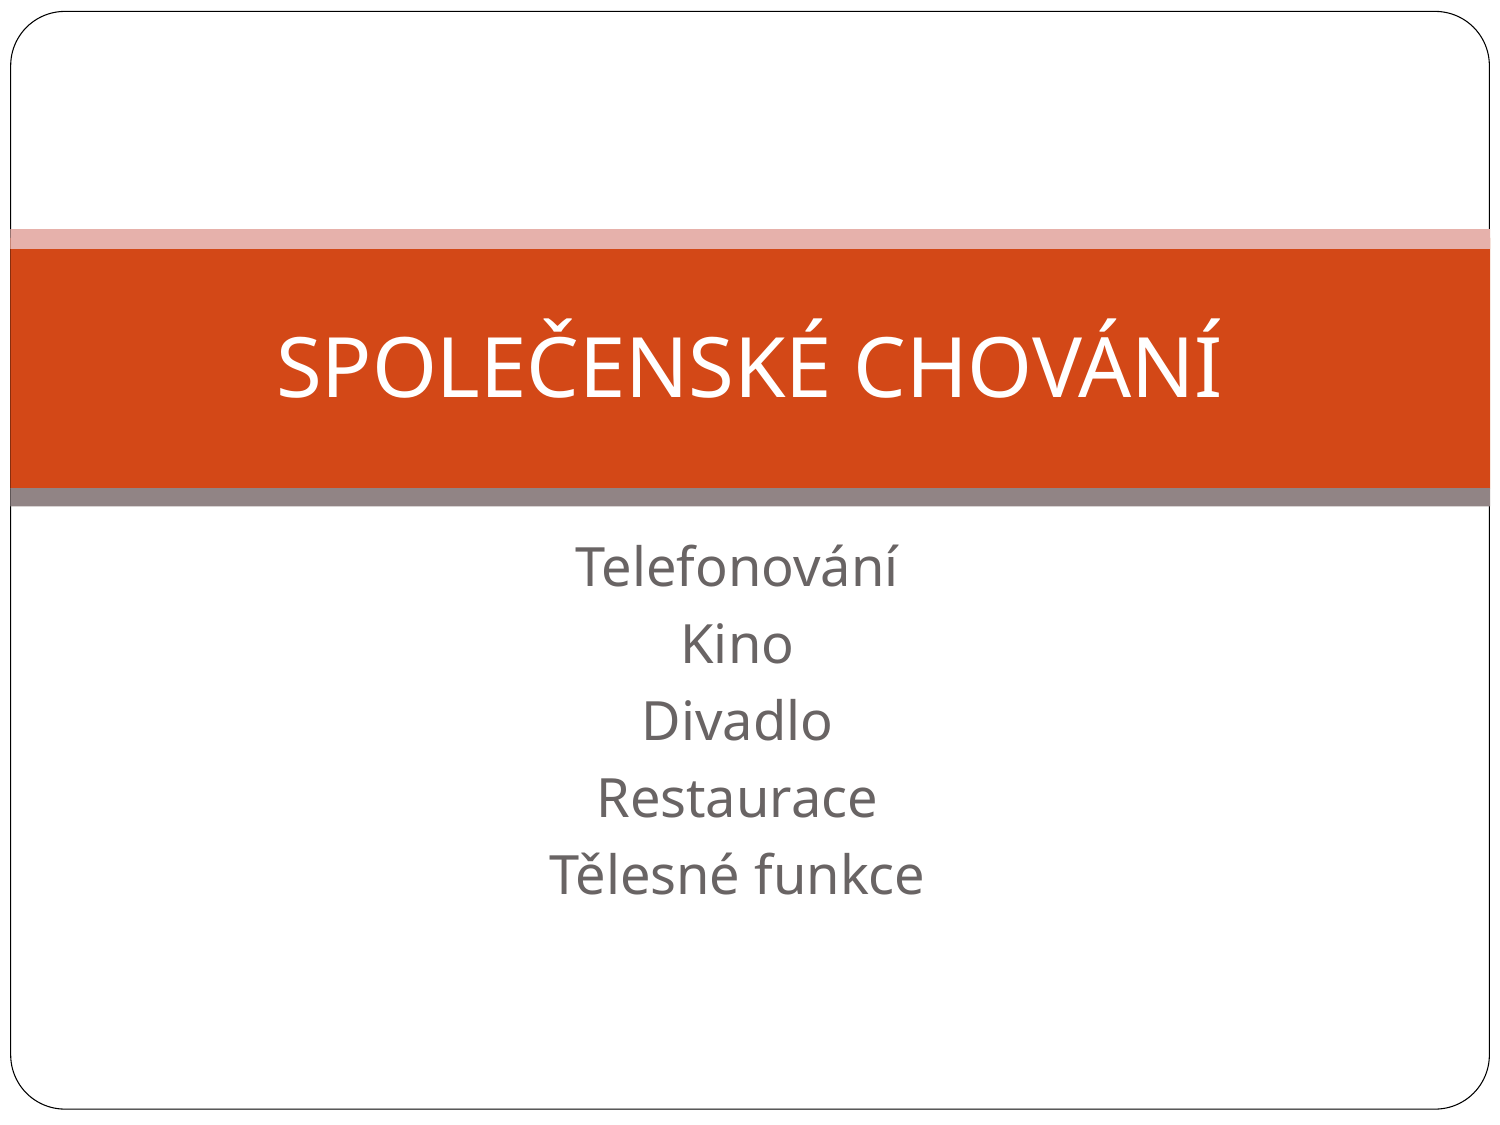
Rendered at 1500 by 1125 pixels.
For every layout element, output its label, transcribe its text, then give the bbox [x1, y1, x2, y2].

title SPOLEČENSKÉ CHOVÁNÍ [75, 247, 1426, 489]
text_box Telefonování Kino Divadlo Restaurace Tělesné funkce [212, 524, 1263, 990]
